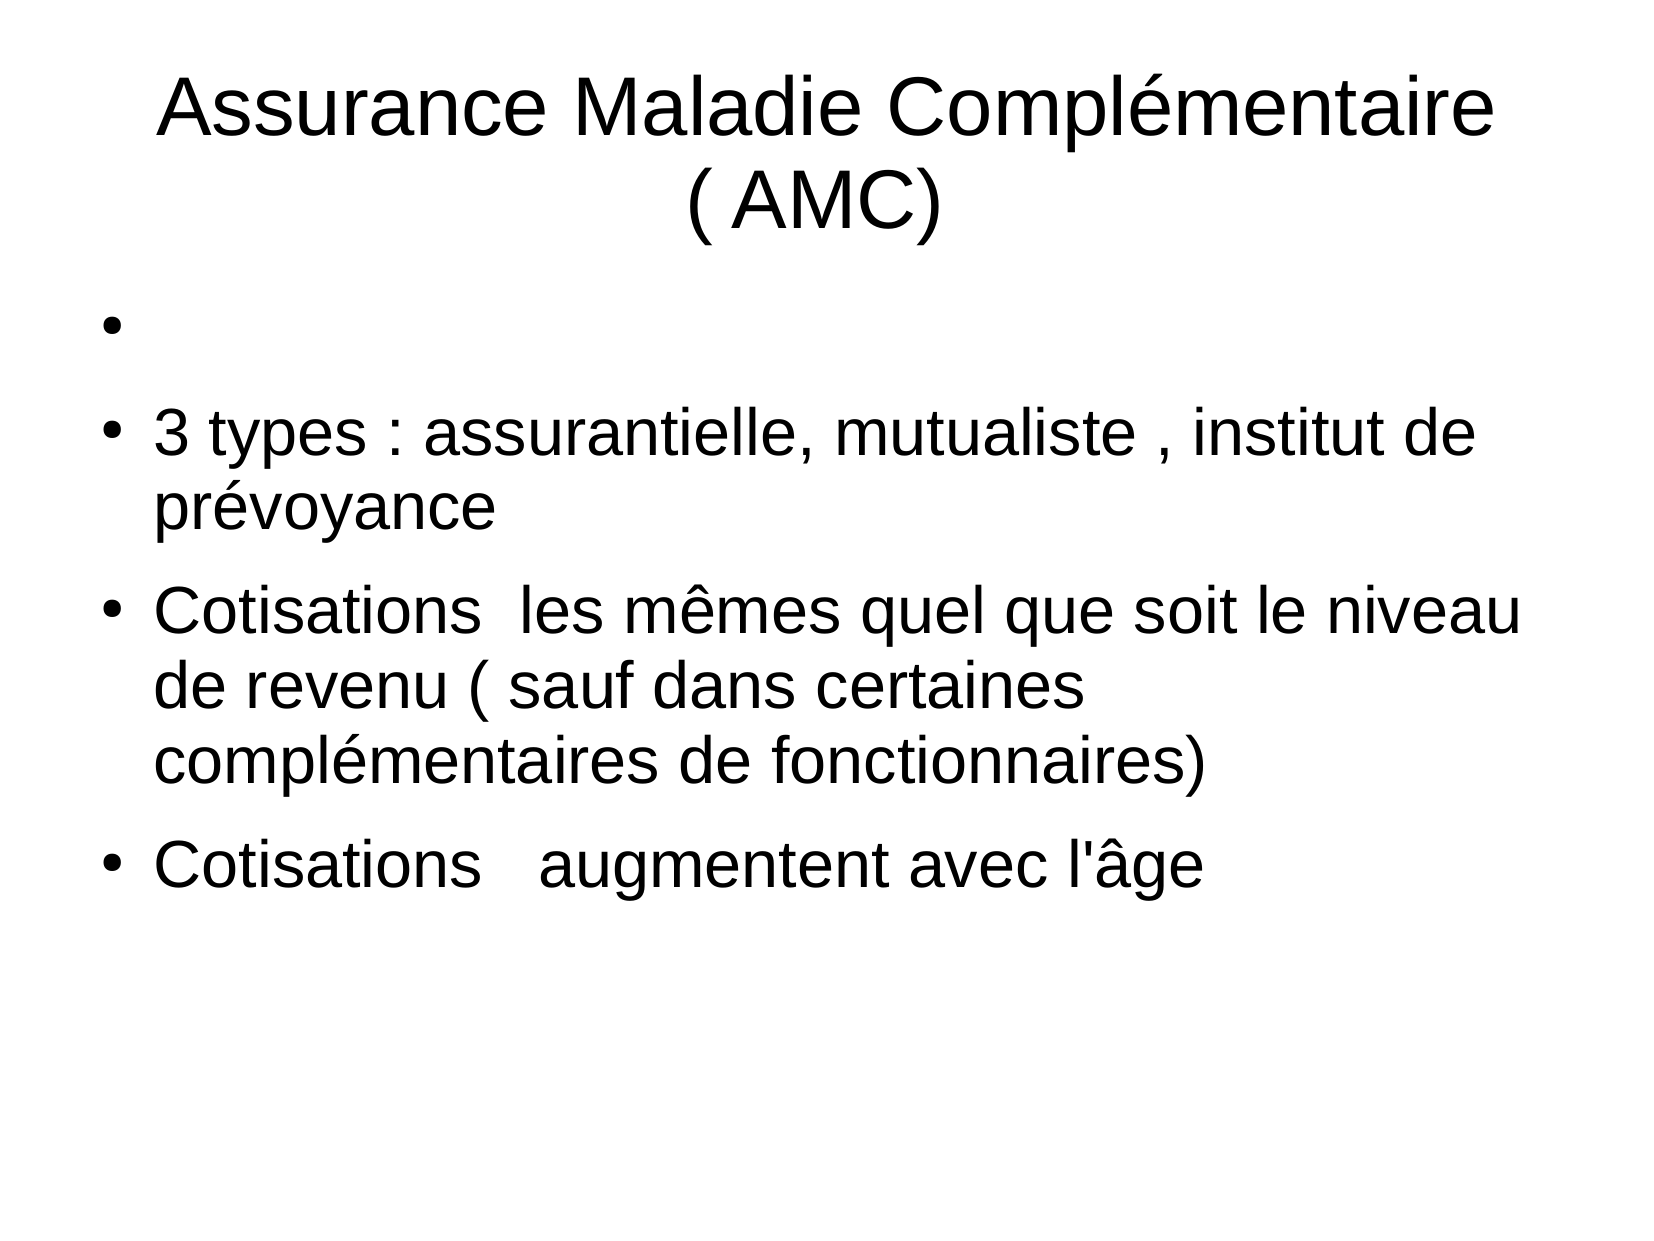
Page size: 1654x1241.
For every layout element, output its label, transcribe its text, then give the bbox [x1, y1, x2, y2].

title Assurance Maladie Complémentaire ( AMC) [82, 49, 1571, 257]
list 3 types : assurantielle, mutualiste , institut de prévoyance Cotisations les mêmes quel que soit le niveau de revenu ( sauf dans certaines complémentaires de fonctionnaires) Cotisations augmentent avec l'âge [82, 290, 1571, 1109]
